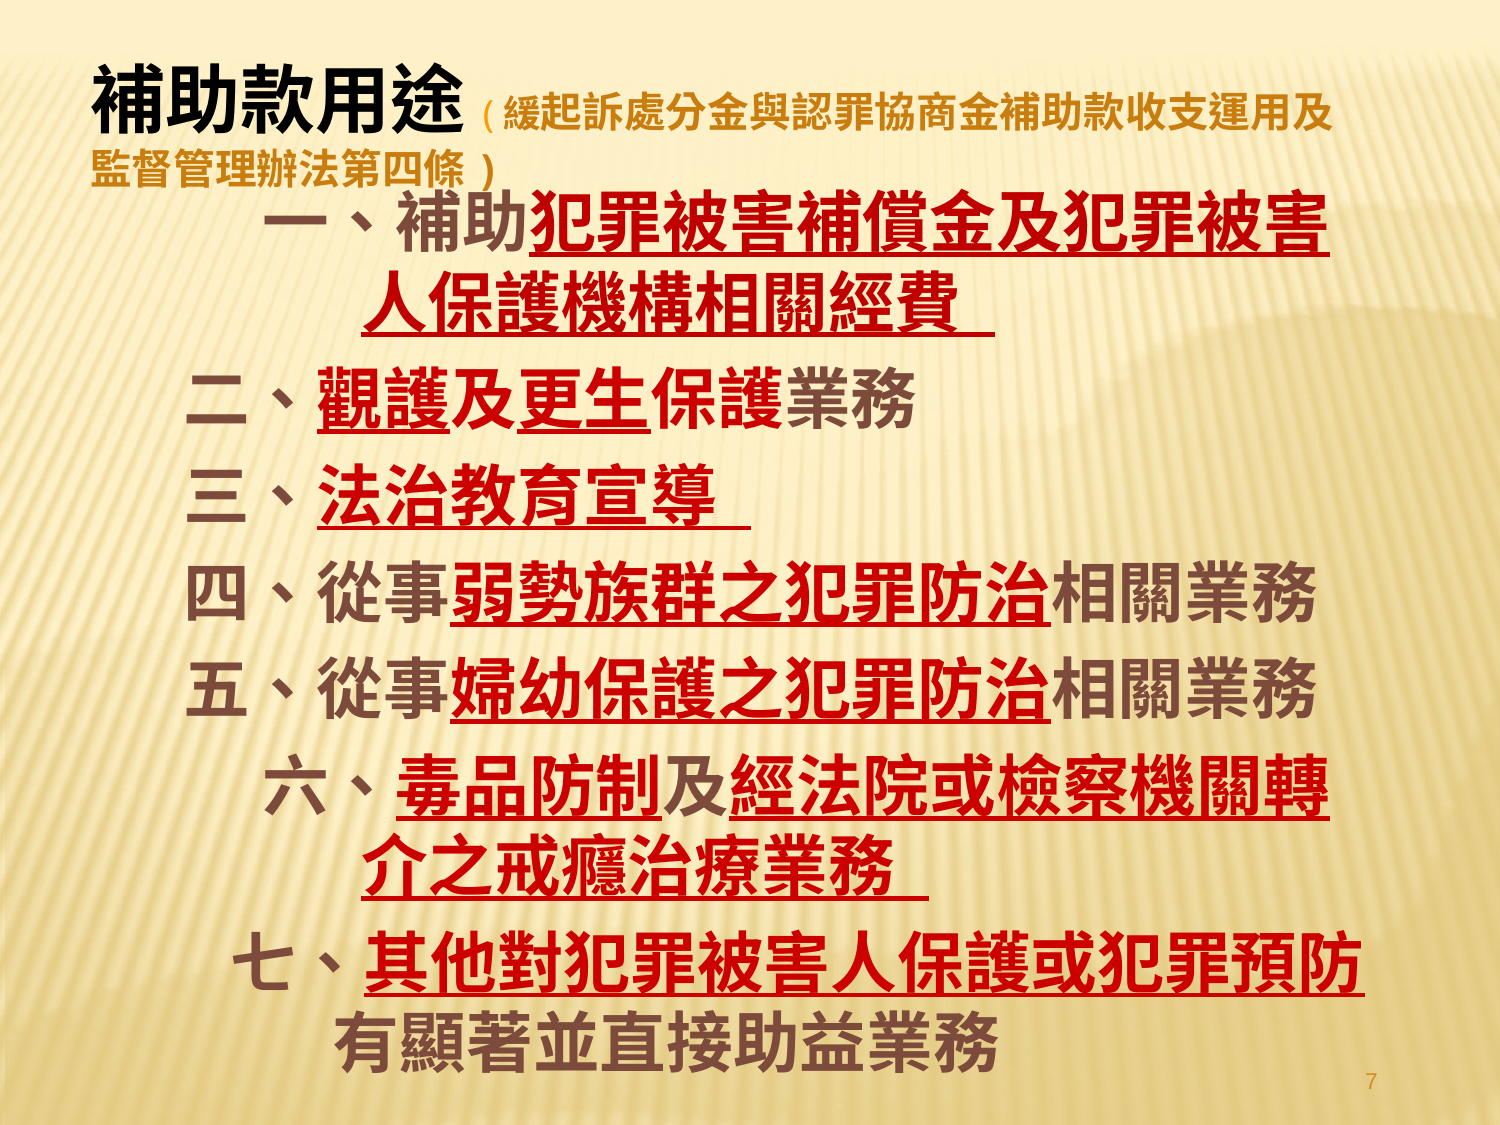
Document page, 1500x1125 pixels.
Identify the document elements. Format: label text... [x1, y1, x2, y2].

list 一、補助犯罪被害補償金及犯罪被害人保護機構相關經費 二、觀護及更生保護業務 三、法治教育宣導 四、從事弱勢族群之犯罪防治相關業務 五、從事婦幼保護之犯罪防治相關業務 六、毒品防制及經法院或檢察機關轉介之戒癮治療業務 七、其他對犯罪被害人保護或犯罪預防有顯著並直接助益業務 [112, 172, 1412, 1106]
title 補助款用途(緩起訴處分金與認罪協商金補助款收支運用及監督管理辦法第四條) [75, 45, 1365, 185]
text_box 7 [1350, 1061, 1475, 1103]
